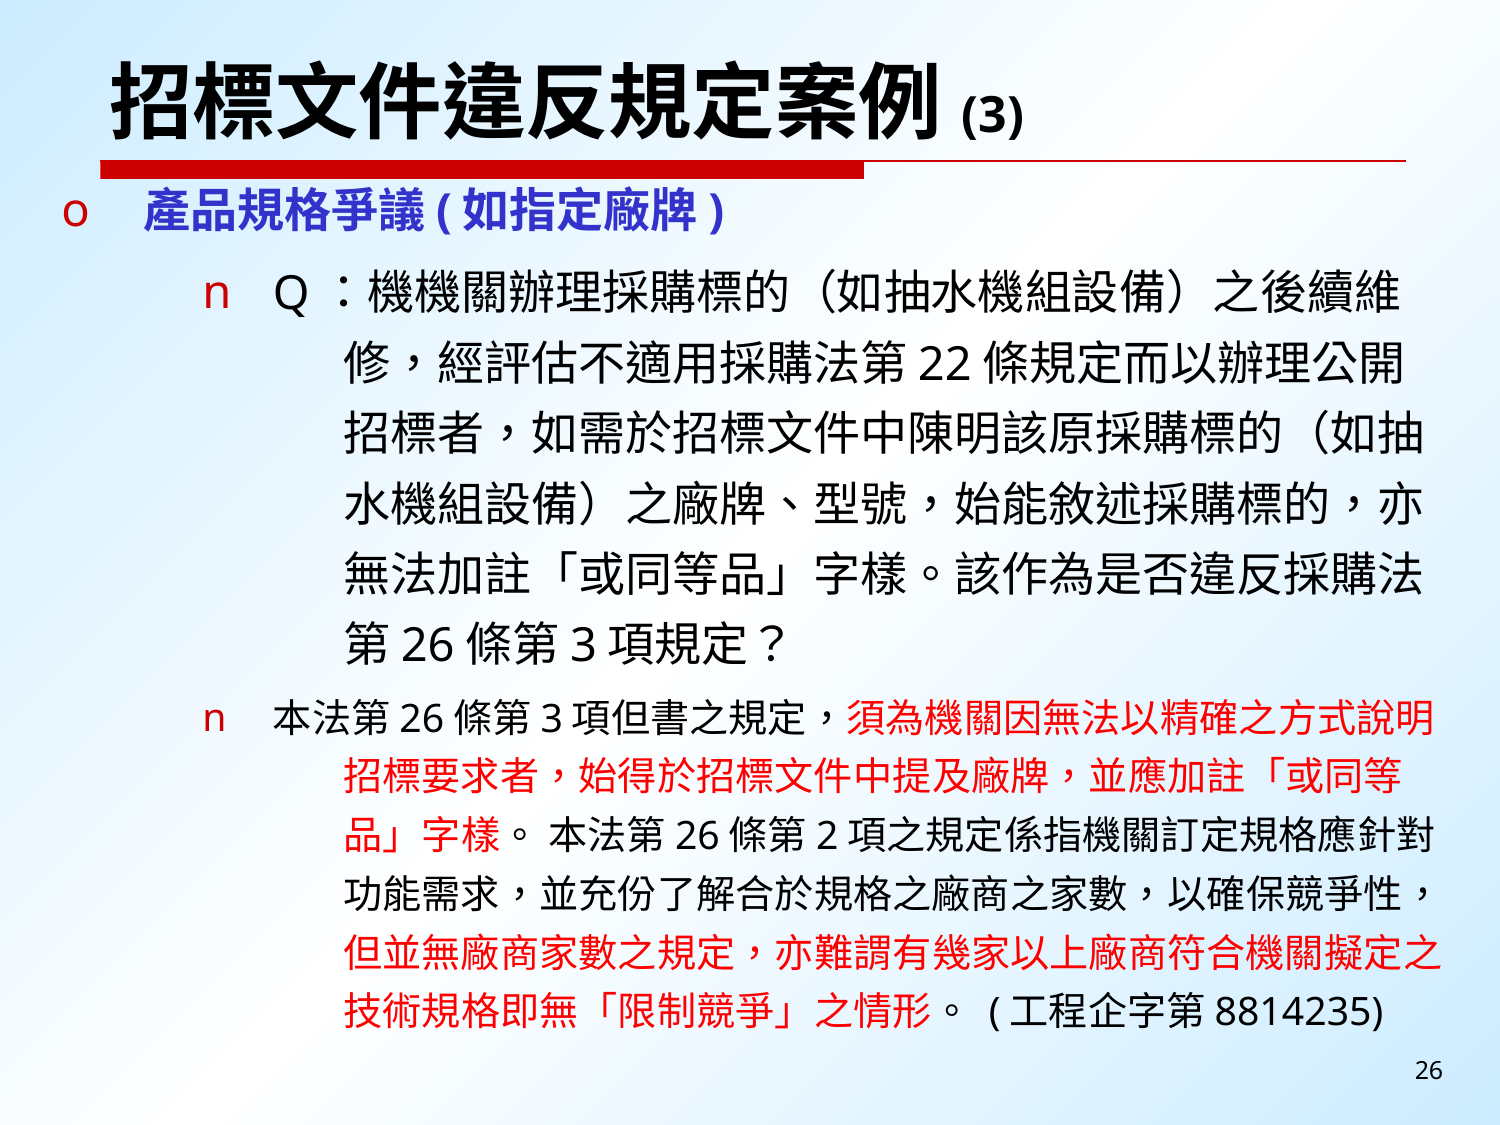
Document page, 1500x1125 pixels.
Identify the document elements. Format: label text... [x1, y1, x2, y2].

title 招標文件違反規定案例(3) [94, 30, 1407, 158]
list 產品規格爭議(如指定廠牌) Q：機機關辦理採購標的（如抽水機組設備）之後續維修，經評估不適用採購法第22條規定而以辦理公開招標者，如需於招標文件中陳明該原採購標的（如抽水機組設備）之廠牌、型號，始能敘述採購標的，亦無法加註「或同等品」字樣。該作為是否違反採購法第26條第3項規定？ 本法第26條第3項但書之規定，須為機關因無法以精確之方式說明招標要求者，始得於招標文件中提及廠牌，並應加註「或同等品」字樣。 本法第26條第2項之規定係指機關訂定規格應針對功能需求，並充份了解合於規格之廠商之家數，以確保競爭性，但並無廠商家數之規定，亦難謂有幾家以上廠商符合機關擬定之技術規格即無「限制競爭」之情形。 (工程企字第8814235) [46, 172, 1459, 1102]
